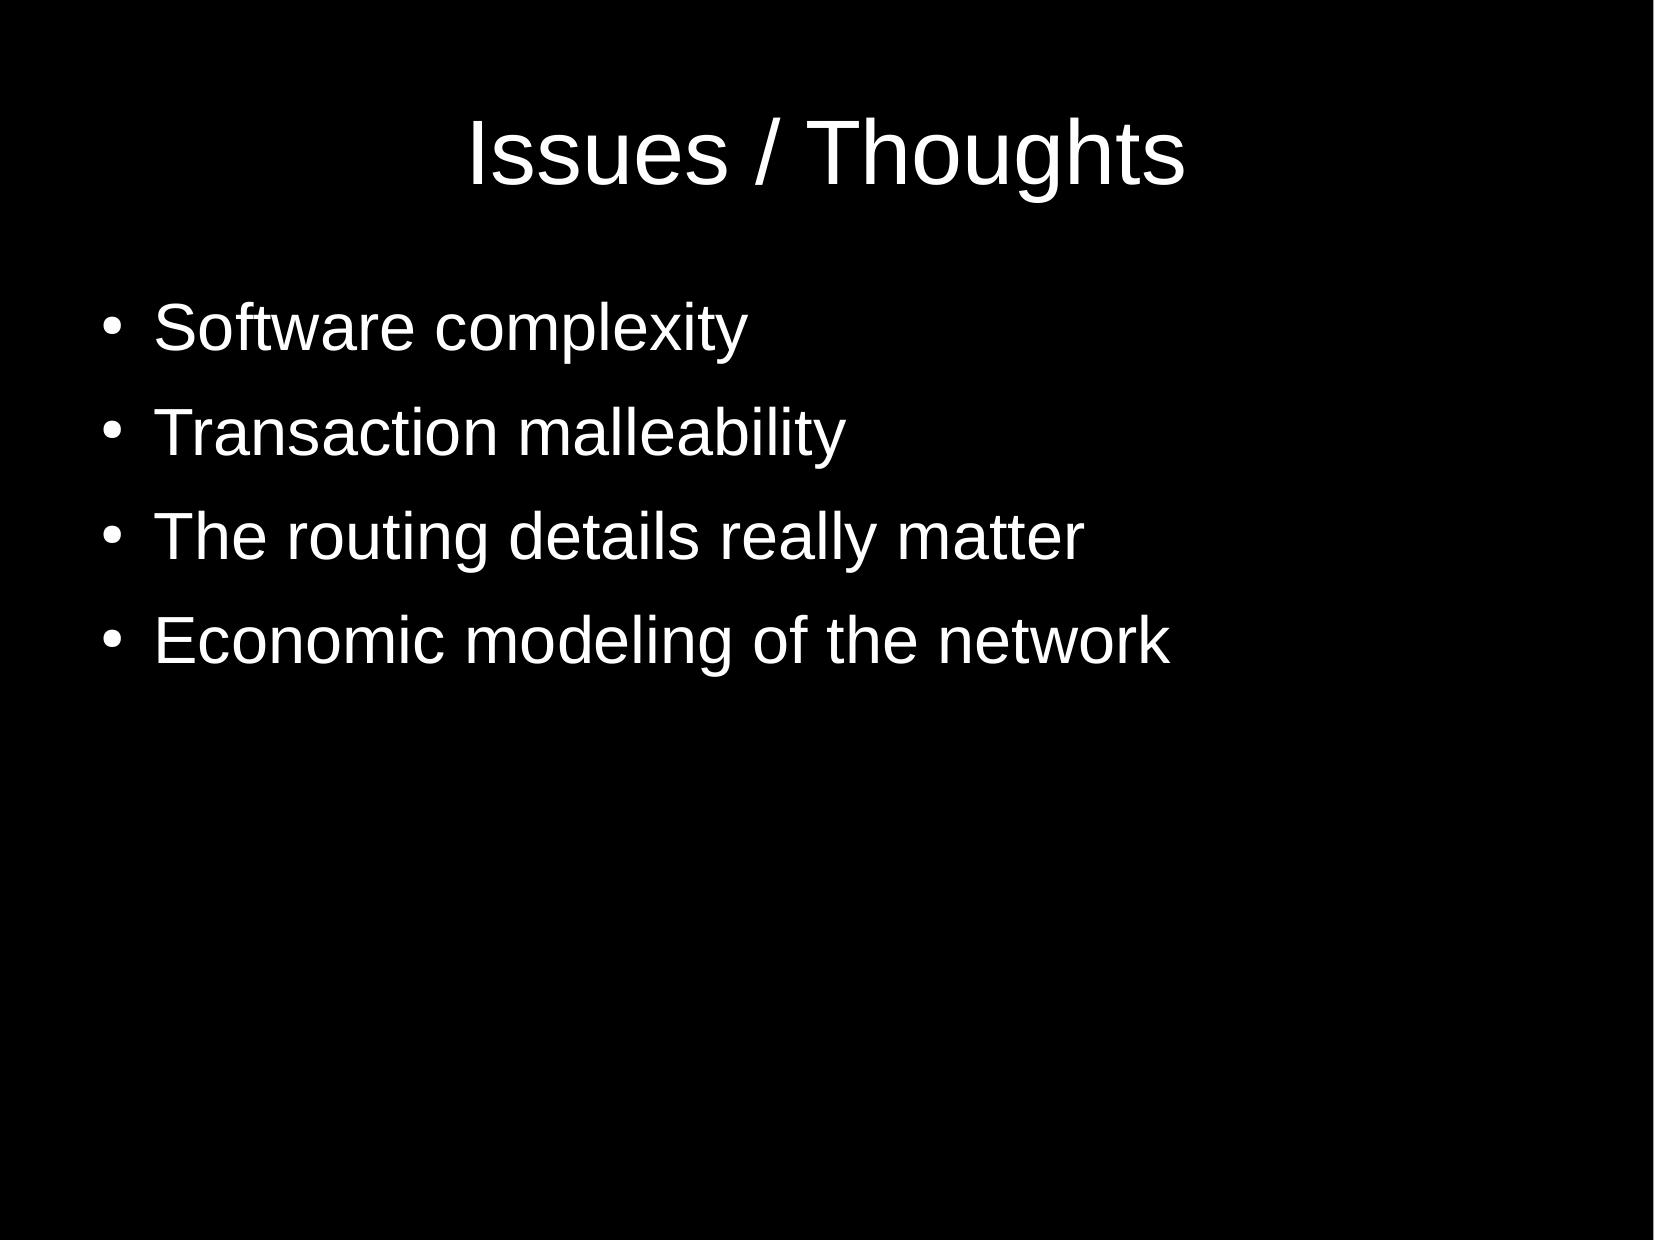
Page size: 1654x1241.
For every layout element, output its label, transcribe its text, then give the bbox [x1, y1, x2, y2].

list Software complexity Transaction malleability The routing details really matter Economic modeling of the network [82, 290, 1538, 1010]
title Issues / Thoughts [82, 49, 1571, 257]
